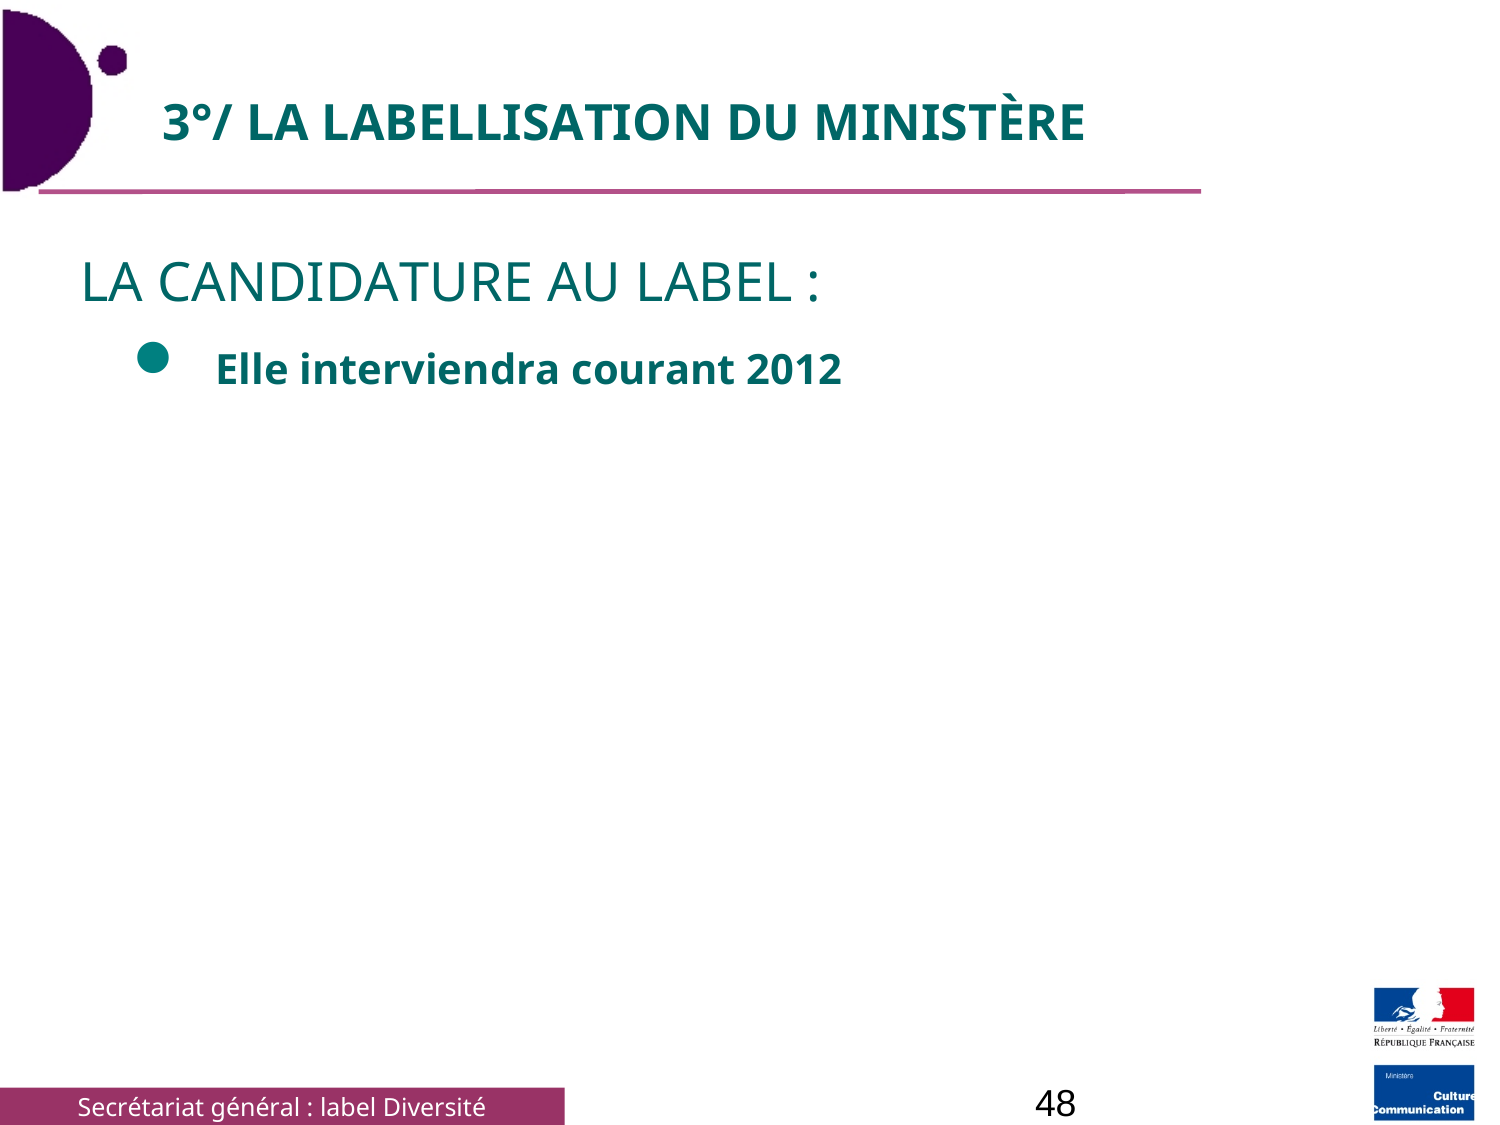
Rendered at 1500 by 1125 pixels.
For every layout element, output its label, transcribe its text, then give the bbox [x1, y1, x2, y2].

text_box 3°/ LA LABELLISATION DU MINISTÈRE [147, 81, 1418, 160]
text_box Elle interviendra courant 2012 [118, 324, 1389, 444]
picture [0, 0, 149, 204]
picture [1370, 979, 1477, 1125]
text_box LA CANDIDATURE AU LABEL : [65, 242, 1334, 343]
text_box <numéro> [1020, 1071, 1370, 1125]
